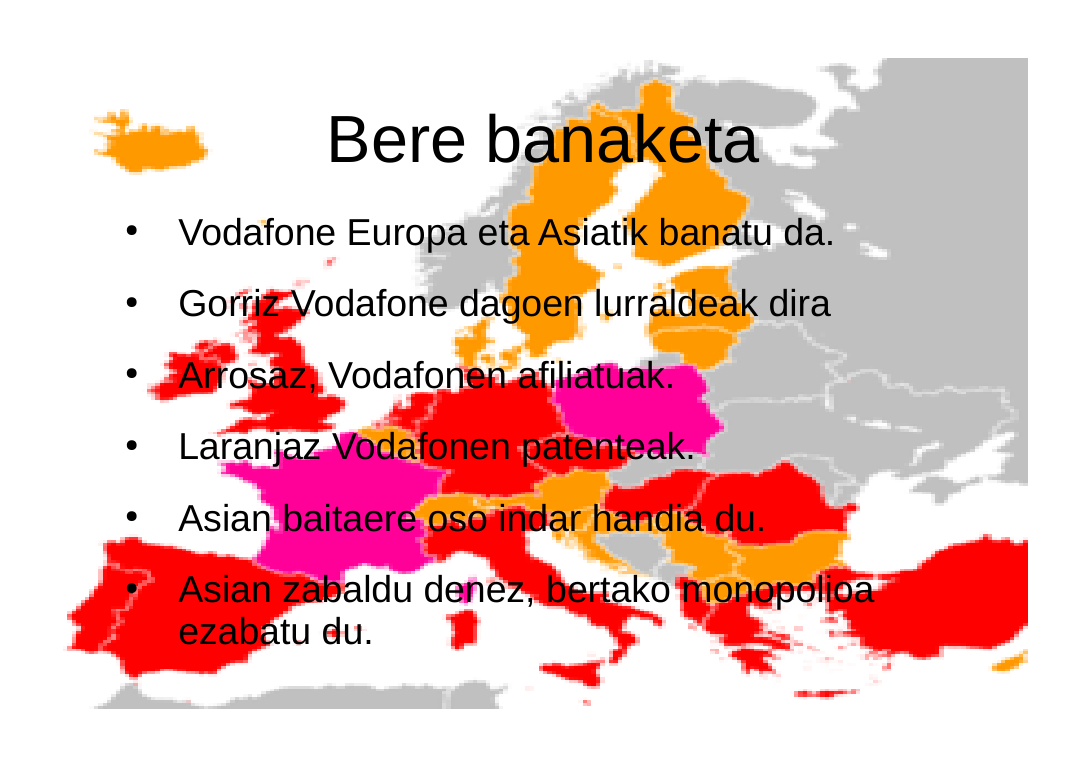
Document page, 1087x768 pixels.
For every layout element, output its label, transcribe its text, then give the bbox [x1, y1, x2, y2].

list Vodafone Europa eta Asiatik banatu da. Gorriz Vodafone dagoen lurraldeak dira Arrosaz, Vodafonen afiliatuak. Laranjaz Vodafonen patenteak. Asian baitaere oso indar handia du. Asian zabaldu denez, bertako monopolioa ezabatu du. [107, 211, 980, 768]
title Bere banaketa [107, 92, 980, 186]
picture [59, 58, 1028, 709]
